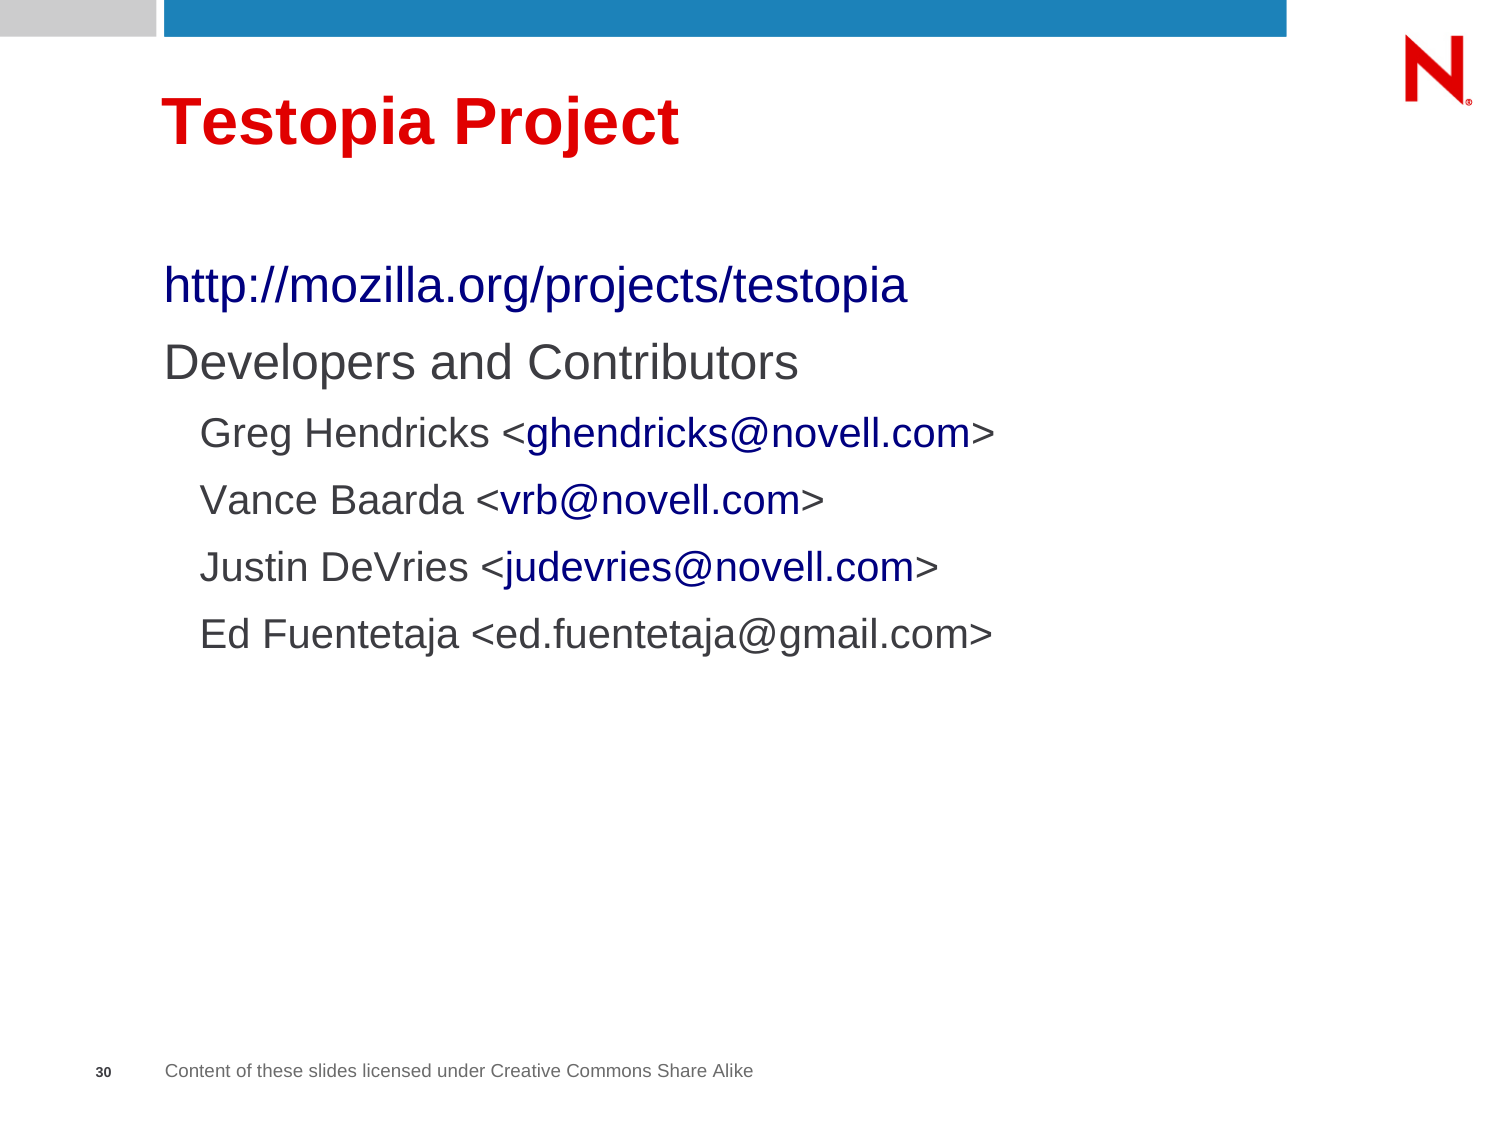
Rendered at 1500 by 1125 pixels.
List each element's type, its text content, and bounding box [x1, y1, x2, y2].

picture [1403, 32, 1473, 107]
title Testopia Project [161, 41, 1383, 205]
list http://mozilla.org/projects/testopia Developers and Contributors Greg Hendricks <ghendricks@novell.com> Vance Baarda <vrb@novell.com> Justin DeVries <judevries@novell.com> Ed Fuentetaja <ed.fuentetaja@gmail.com> [163, 254, 1404, 986]
